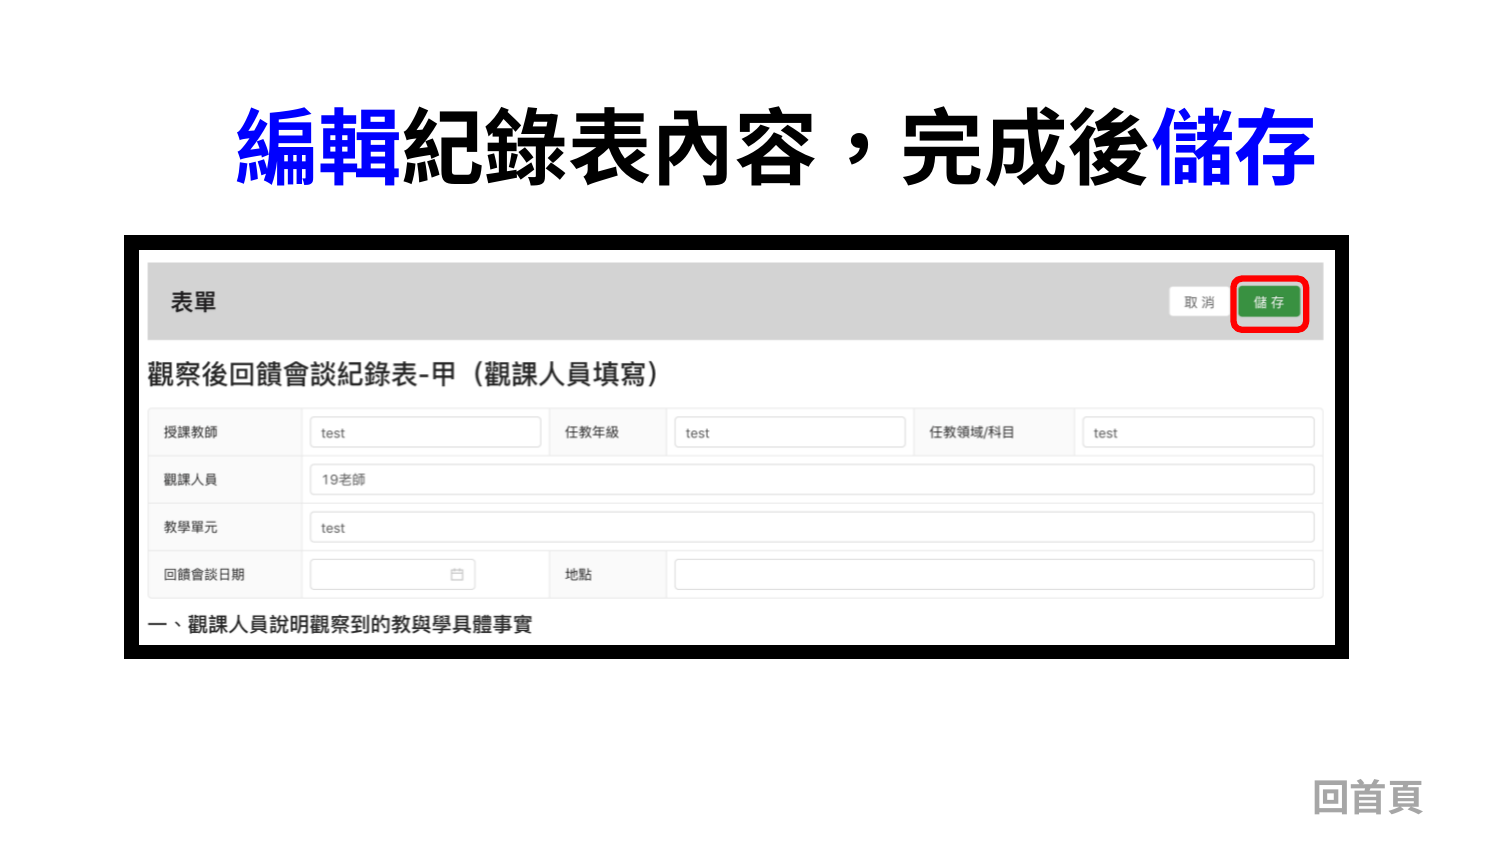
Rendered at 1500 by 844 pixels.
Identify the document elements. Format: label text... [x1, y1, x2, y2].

picture [138, 249, 1335, 645]
title 編輯紀錄表內容，完成後儲存 [212, 87, 1341, 173]
